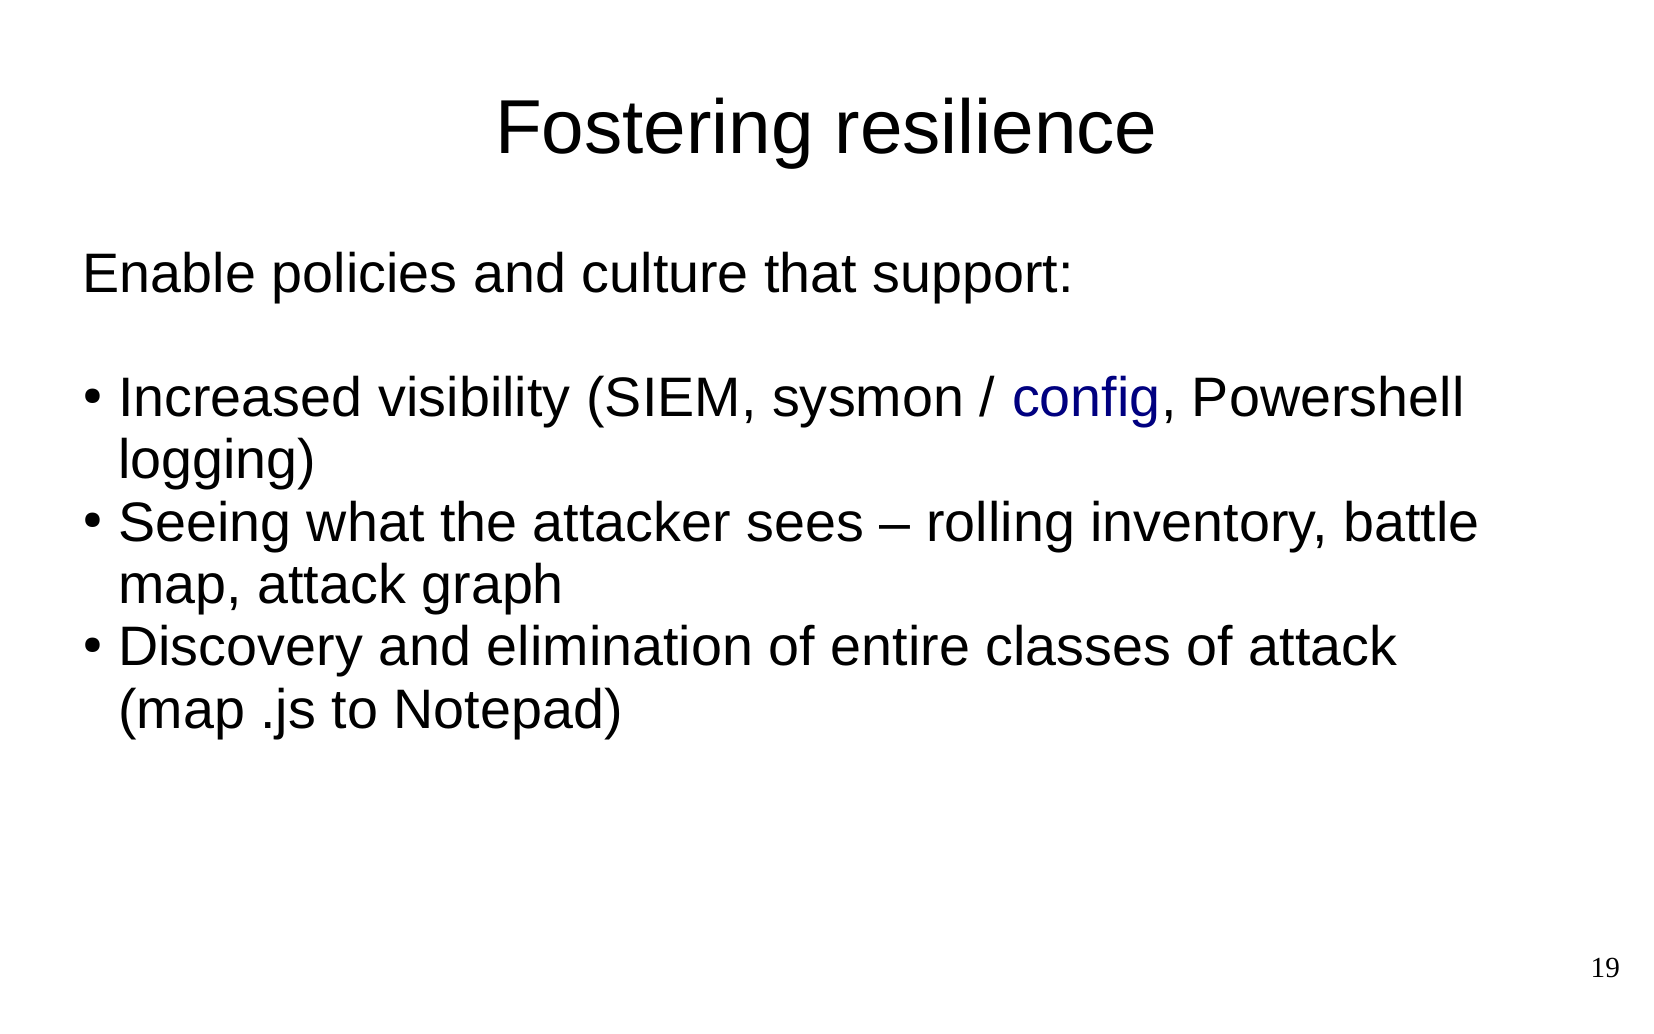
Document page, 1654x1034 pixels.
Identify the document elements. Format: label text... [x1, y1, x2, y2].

title Fostering resilience [82, 41, 1571, 214]
text_box <number> [1560, 951, 1621, 1023]
subtitle Enable policies and culture that support: Increased visibility (SIEM, sysmon / config, Powershell logging) Seeing what the attacker sees – rolling inventory, battle map, attack graph Discovery and elimination of entire classes of attack (map .js to Notepad) [82, 241, 1571, 842]
